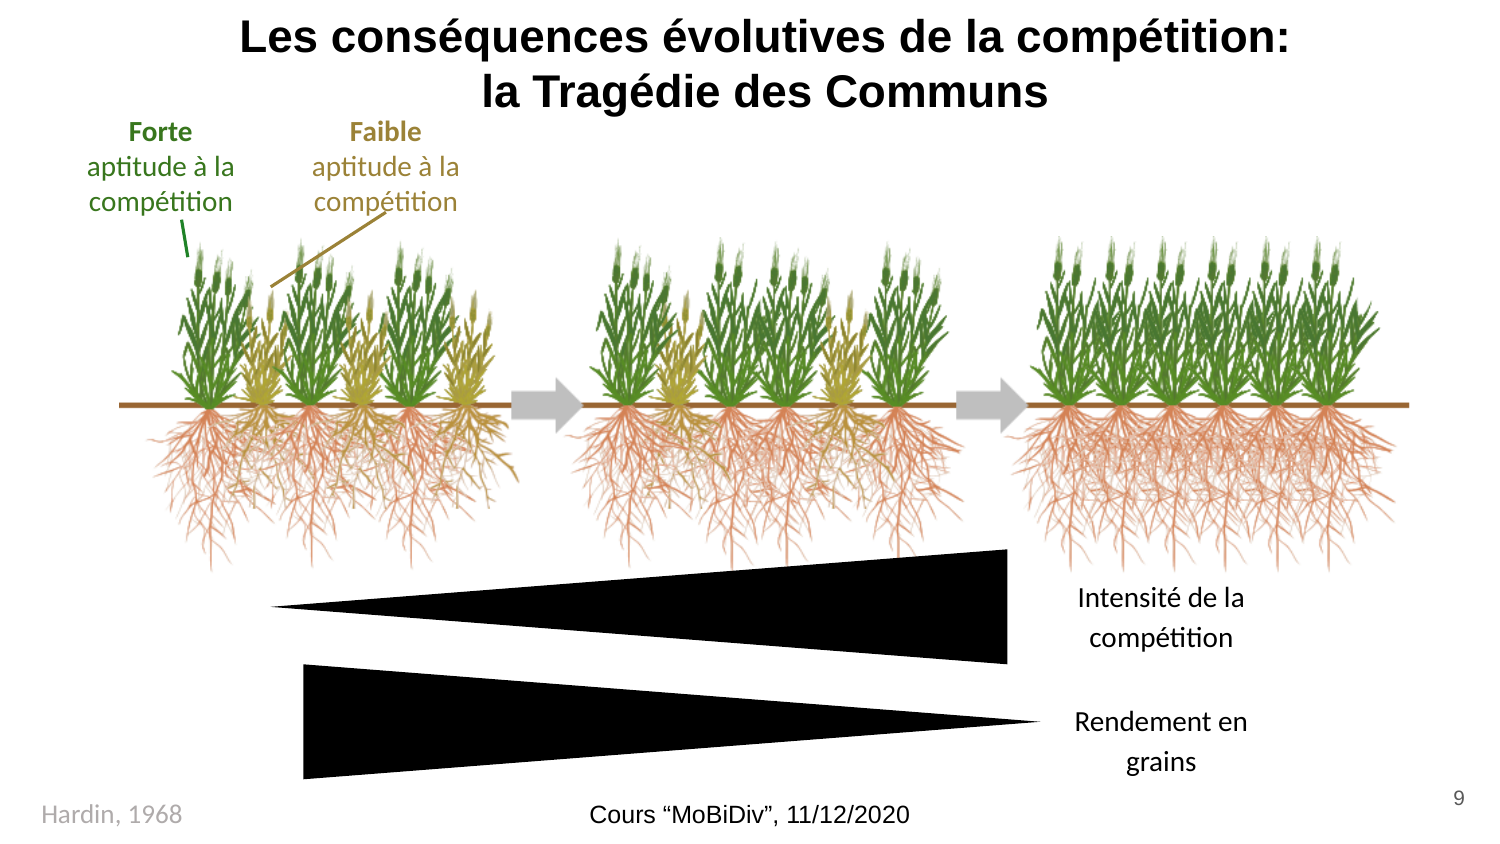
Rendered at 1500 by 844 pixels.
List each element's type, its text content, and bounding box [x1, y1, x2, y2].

list Faible aptitude à la compétition [281, 97, 491, 213]
title Les conséquences évolutives de la compétition: la Tragédie des Communs [51, 0, 1480, 117]
slide_number <number> [1389, 764, 1480, 830]
list Rendement en grains [1051, 682, 1272, 780]
text_box [270, 549, 1008, 665]
text_box Hardin, 1968 [0, 777, 232, 843]
list Forte aptitude à la compétition [65, 97, 257, 213]
text_box [303, 664, 1041, 780]
list Intensité de la compétition [1051, 558, 1272, 656]
picture [119, 236, 1412, 583]
